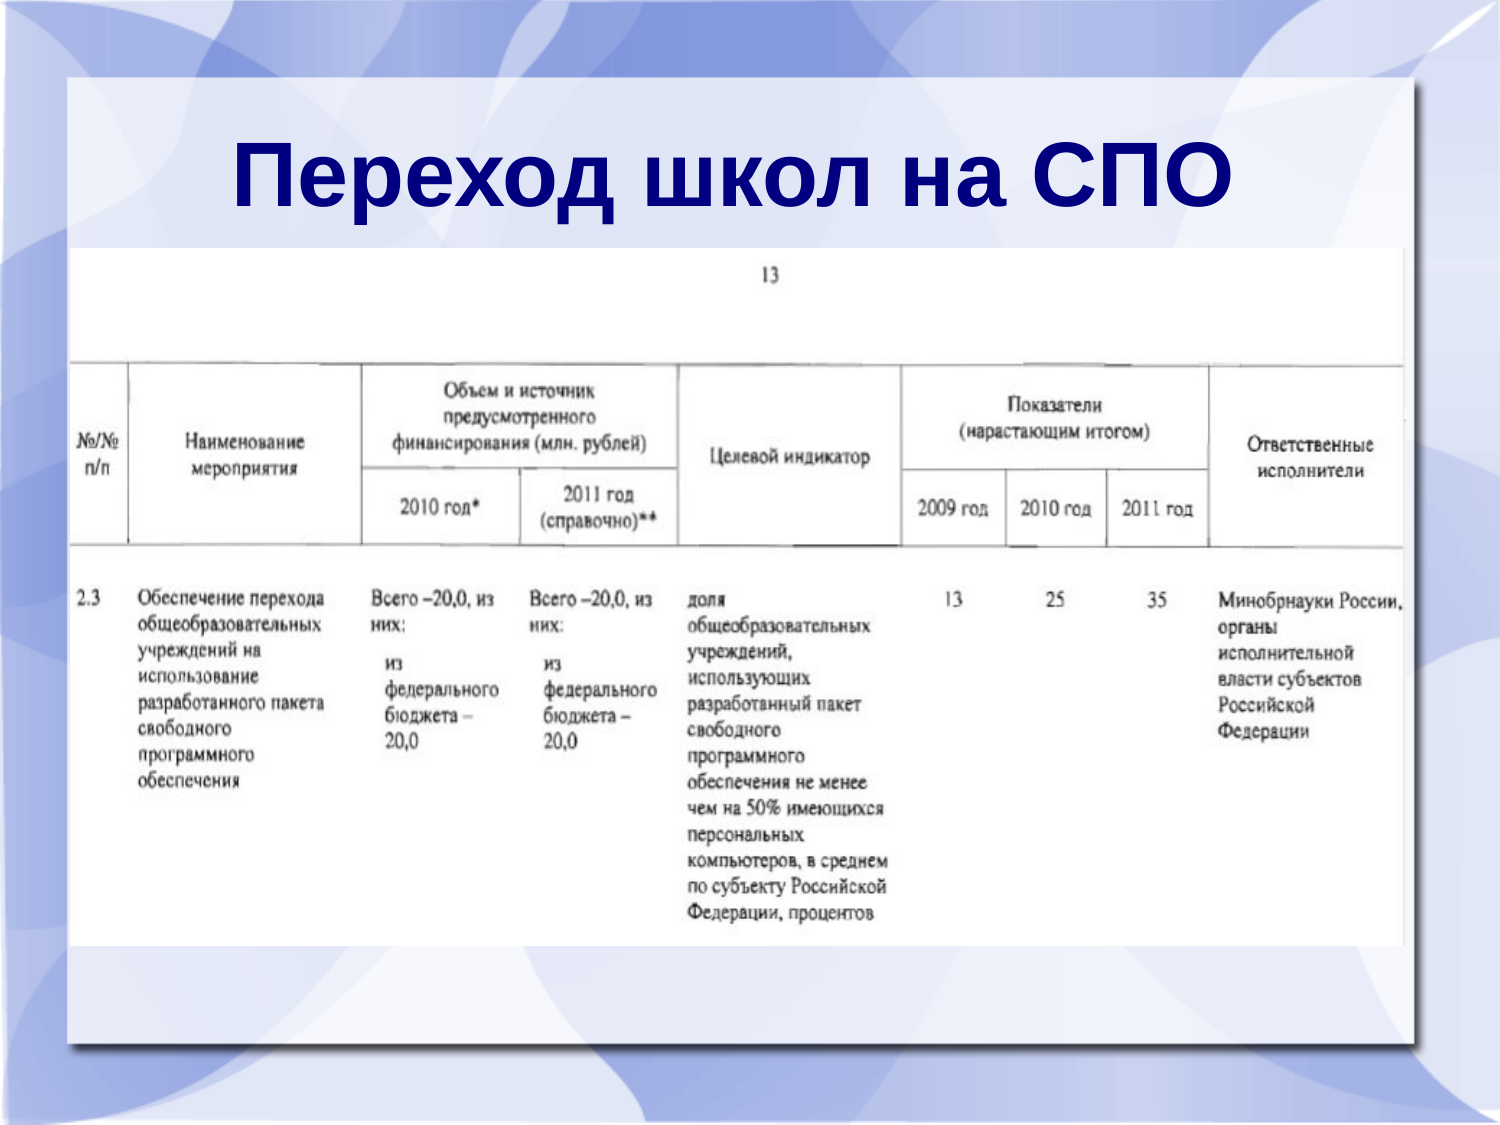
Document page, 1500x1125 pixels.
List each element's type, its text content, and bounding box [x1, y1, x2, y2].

title Переход школ на СПО [74, 82, 1393, 248]
picture [0, 0, 1500, 1125]
